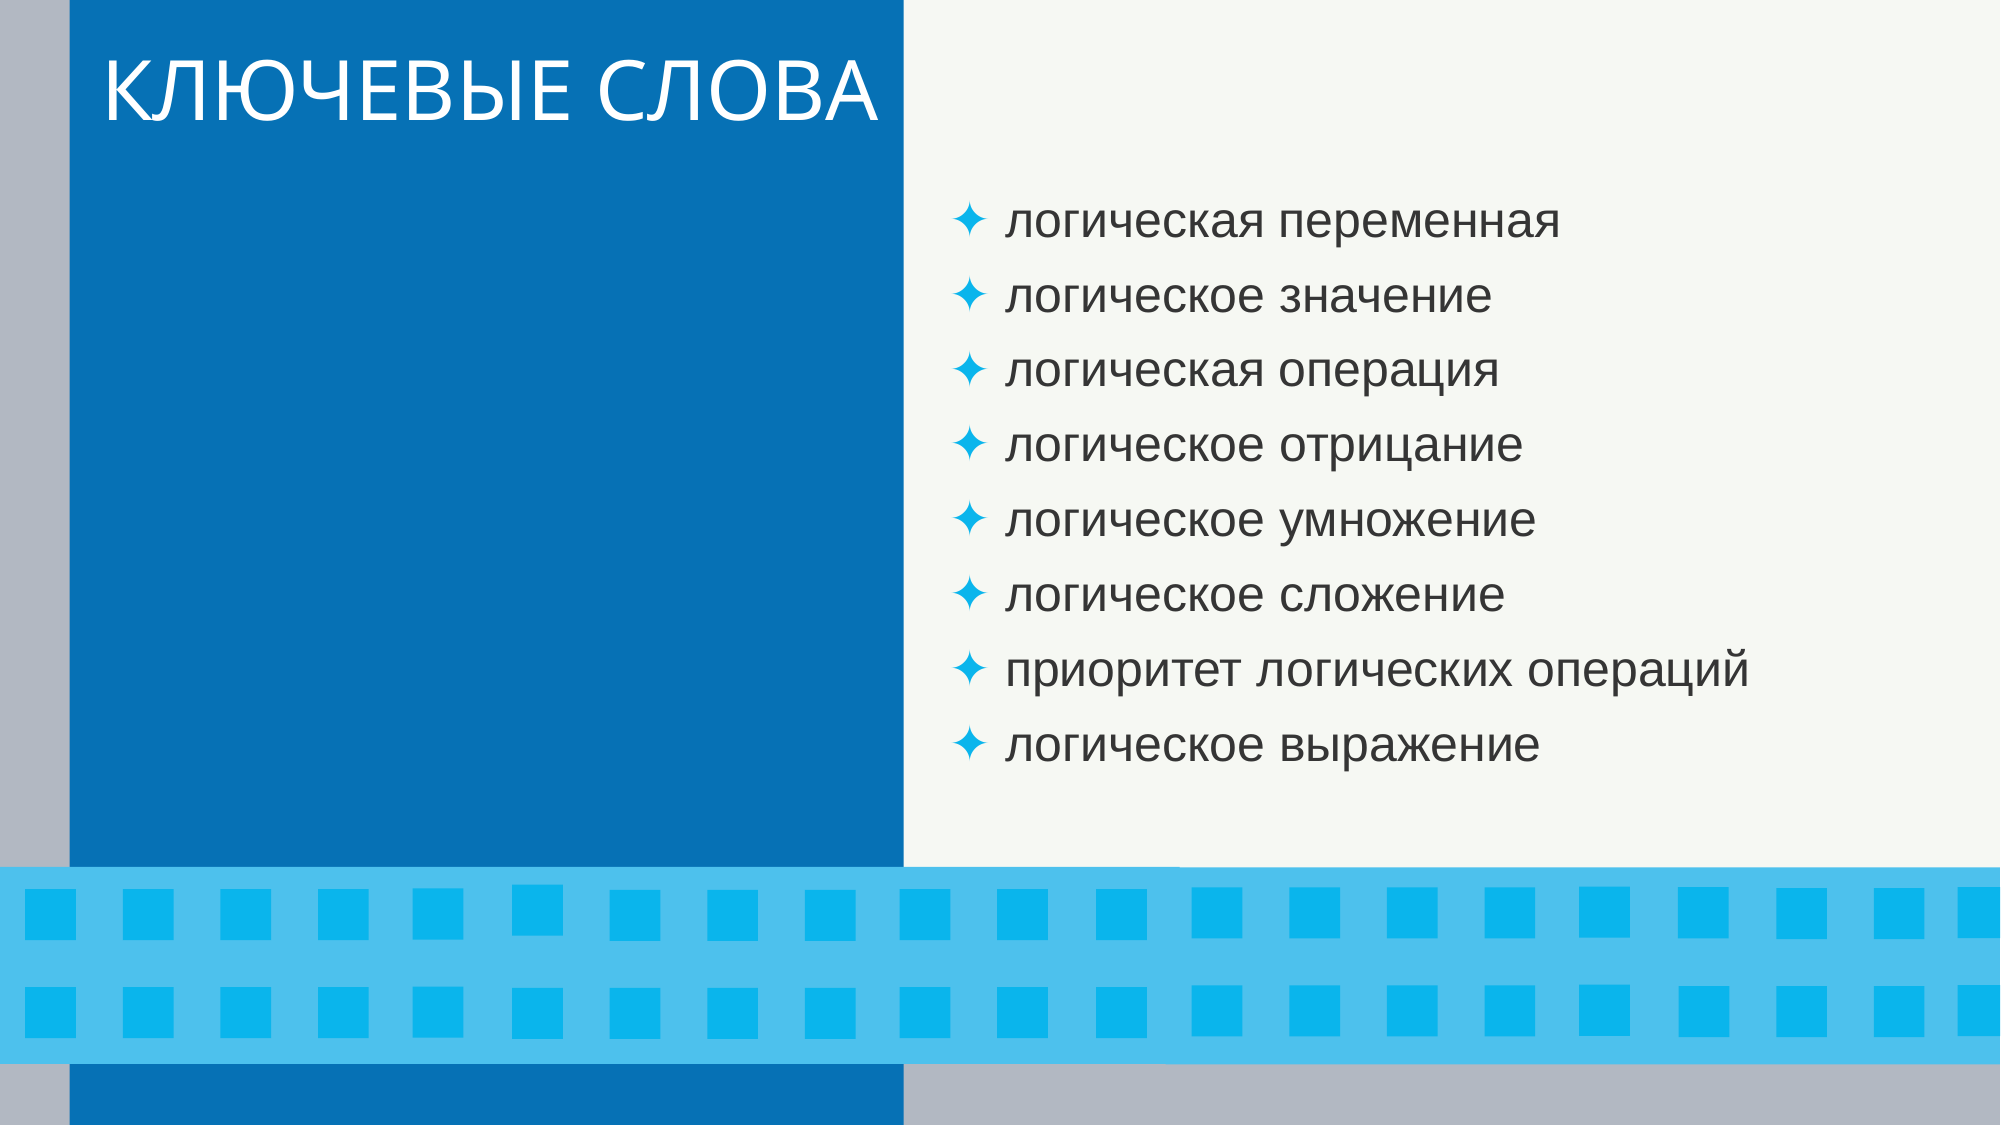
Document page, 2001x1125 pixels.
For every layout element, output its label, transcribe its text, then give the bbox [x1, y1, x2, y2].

title КЛЮЧЕВЫЕ СЛОВА [86, 0, 904, 147]
subtitle логическая переменная логическое значение логическая операция логическое отрицание логическое умножение логическое сложение приоритет логических операций логическое выражение [933, 186, 1931, 806]
